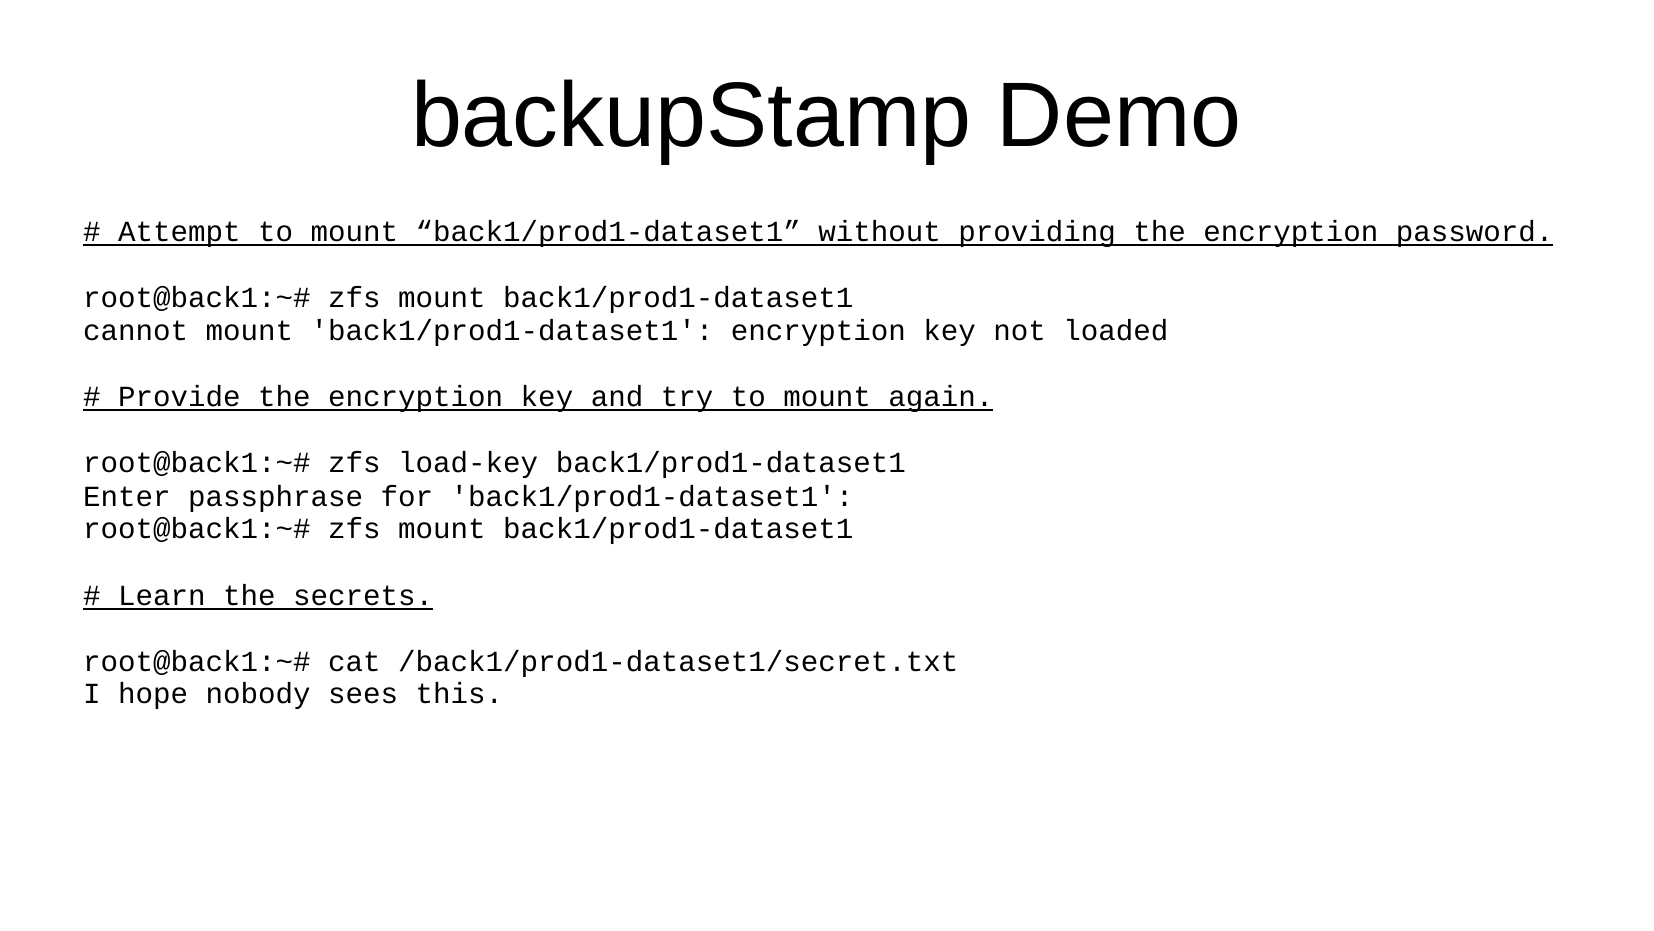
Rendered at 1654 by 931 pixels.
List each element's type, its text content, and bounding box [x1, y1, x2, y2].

title backupStamp Demo [82, 37, 1571, 193]
list # Attempt to mount “back1/prod1-dataset1” without providing the encryption password. root@back1:~# zfs mount back1/prod1-dataset1 cannot mount 'back1/prod1-dataset1': encryption key not loaded # Provide the encryption key and try to mount again. root@back1:~# zfs load-key back1/prod1-dataset1 Enter passphrase for 'back1/prod1-dataset1': root@back1:~# zfs mount back1/prod1-dataset1 # Learn the secrets. root@back1:~# cat /back1/prod1-dataset1/secret.txt I hope nobody sees this. [83, 217, 1572, 758]
